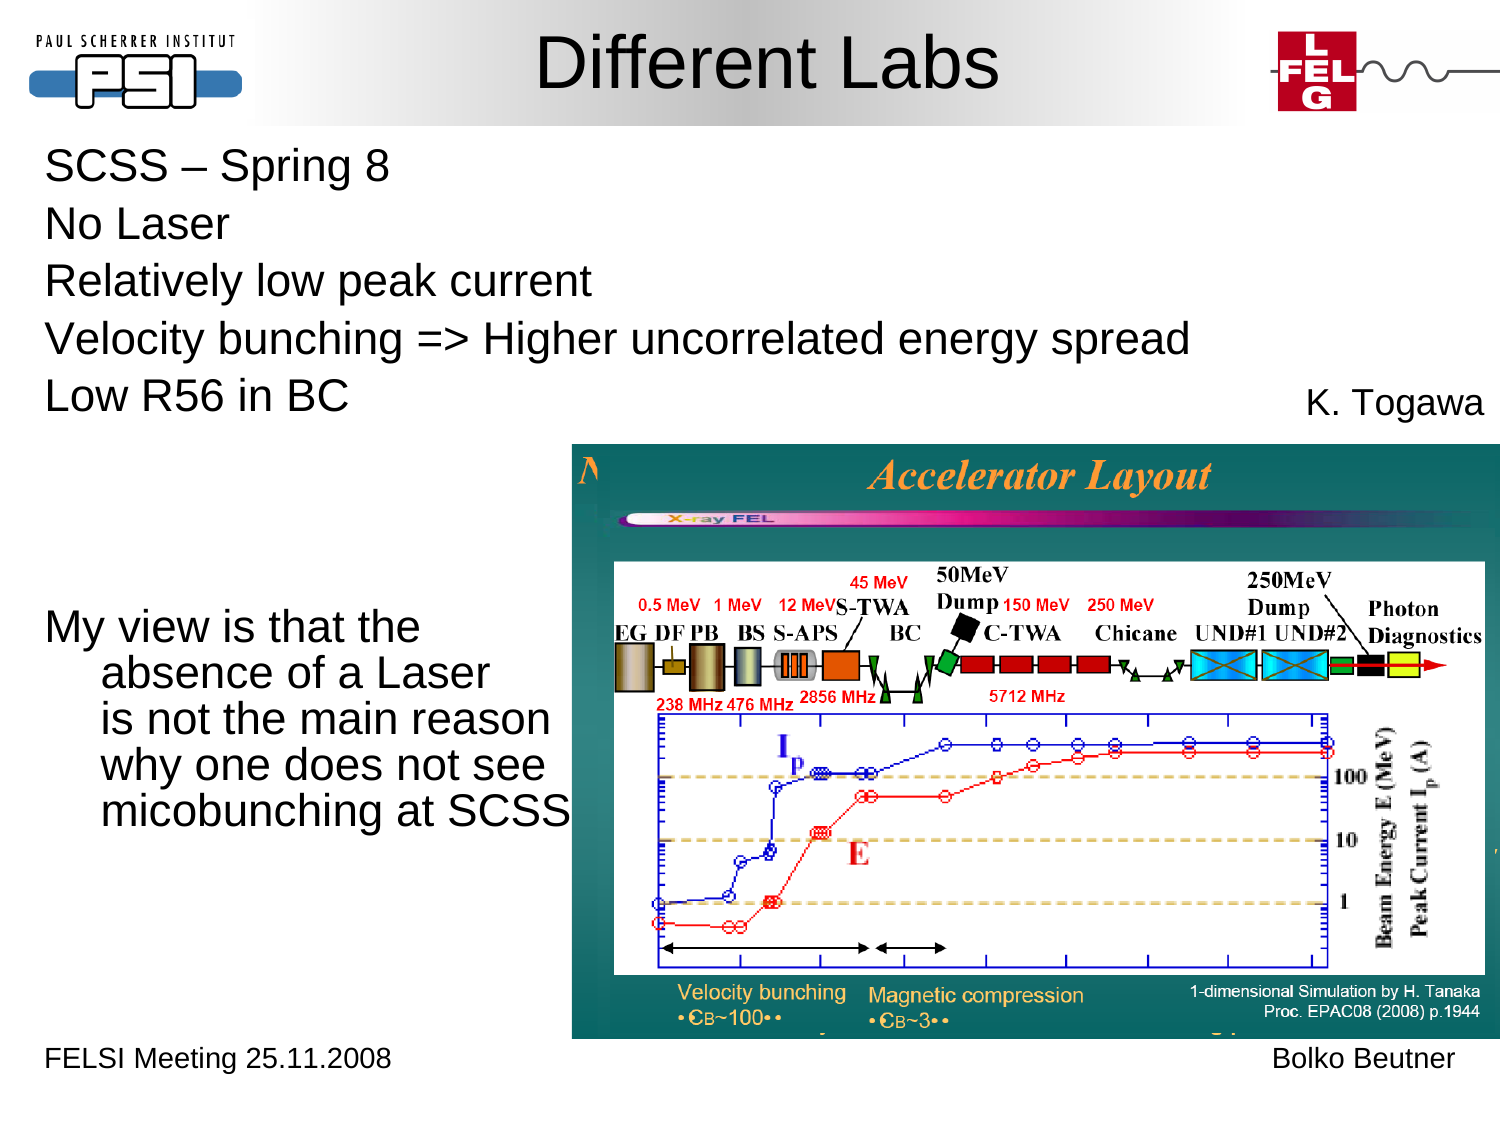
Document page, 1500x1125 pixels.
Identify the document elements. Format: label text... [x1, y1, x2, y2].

list SCSS – Spring 8 No Laser Relatively low peak current Velocity bunching => Higher uncorrelated energy spread Low R56 in BC My view is that the absence of a Laser is not the main reason why one does not see micobunching at SCSS [29, 137, 1400, 941]
picture [17, 19, 256, 119]
text_box K. Togawa [1400, 373, 1500, 431]
picture [571, 444, 1500, 1039]
picture [1270, 30, 1500, 113]
title Different Labs [265, 0, 1270, 126]
